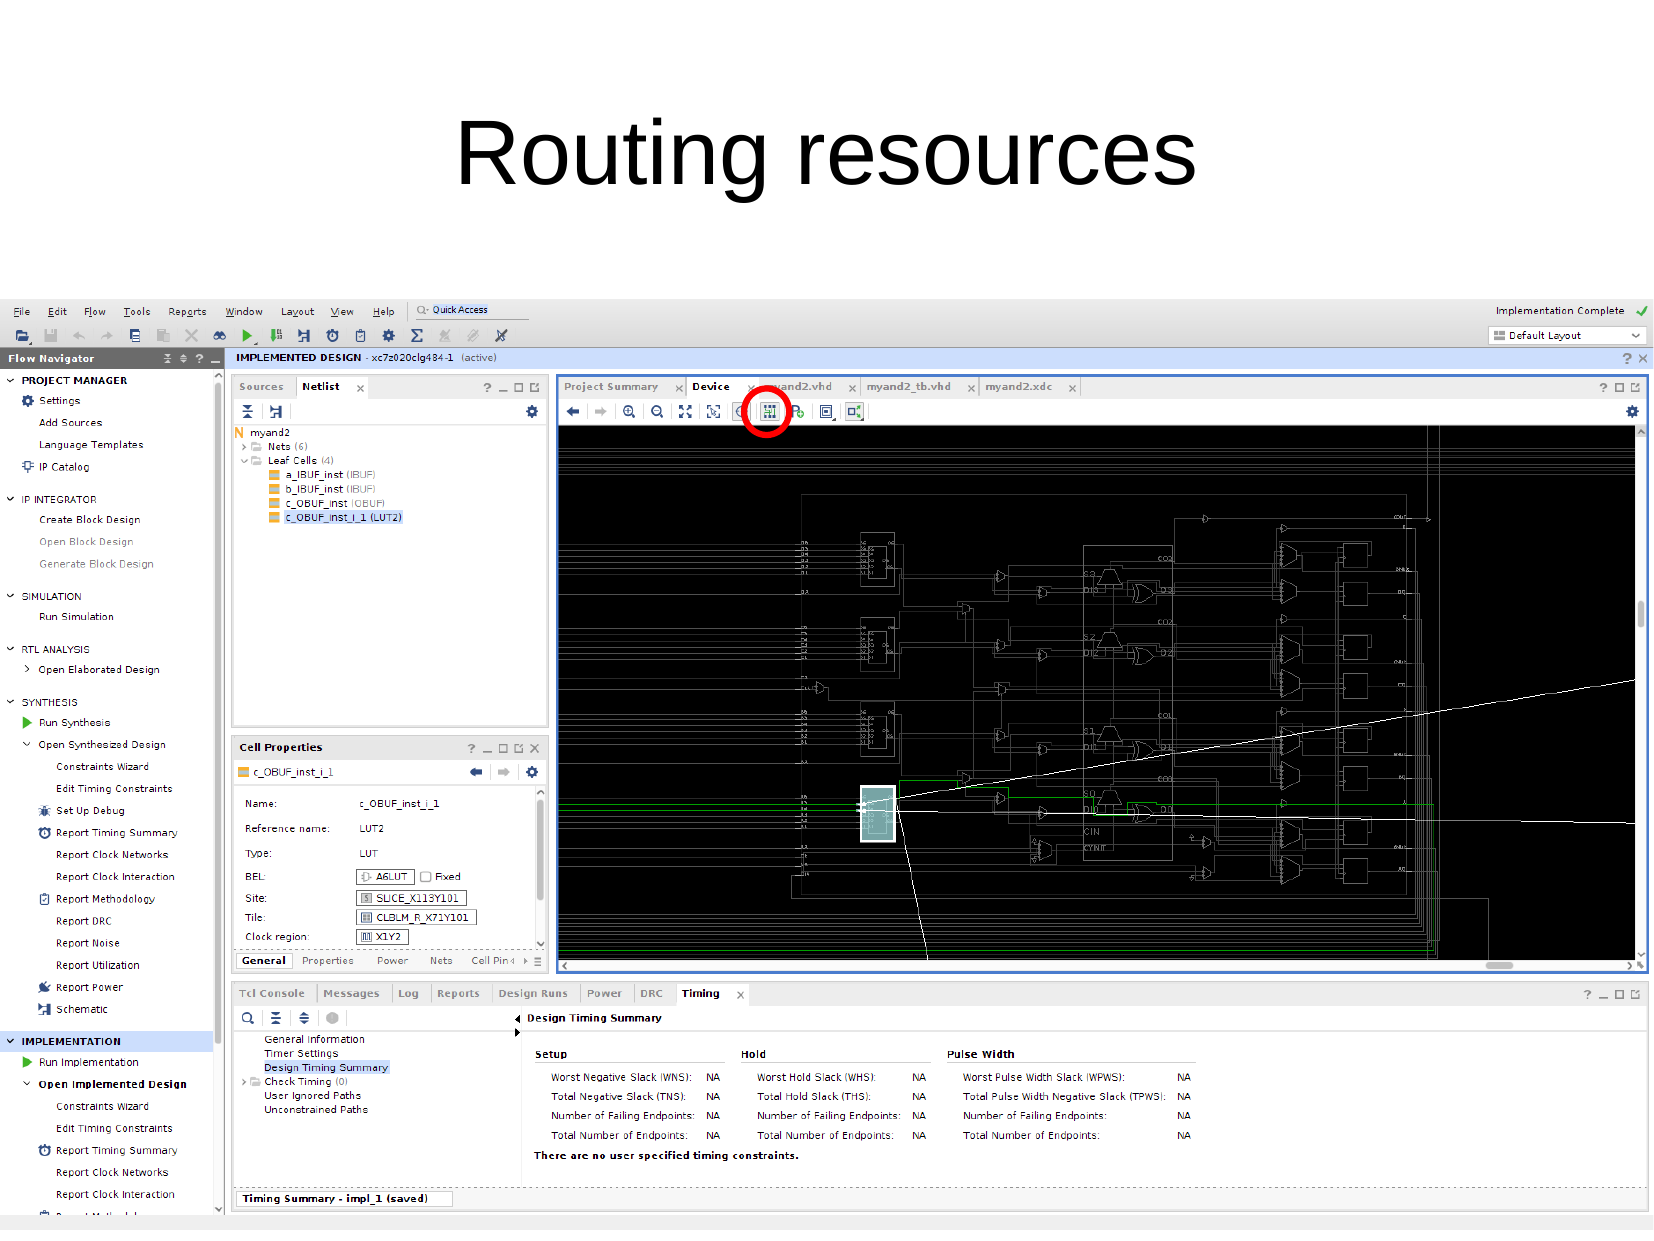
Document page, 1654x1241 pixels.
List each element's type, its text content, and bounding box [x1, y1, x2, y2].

title Routing resources [82, 49, 1571, 257]
picture [0, 299, 1654, 1230]
